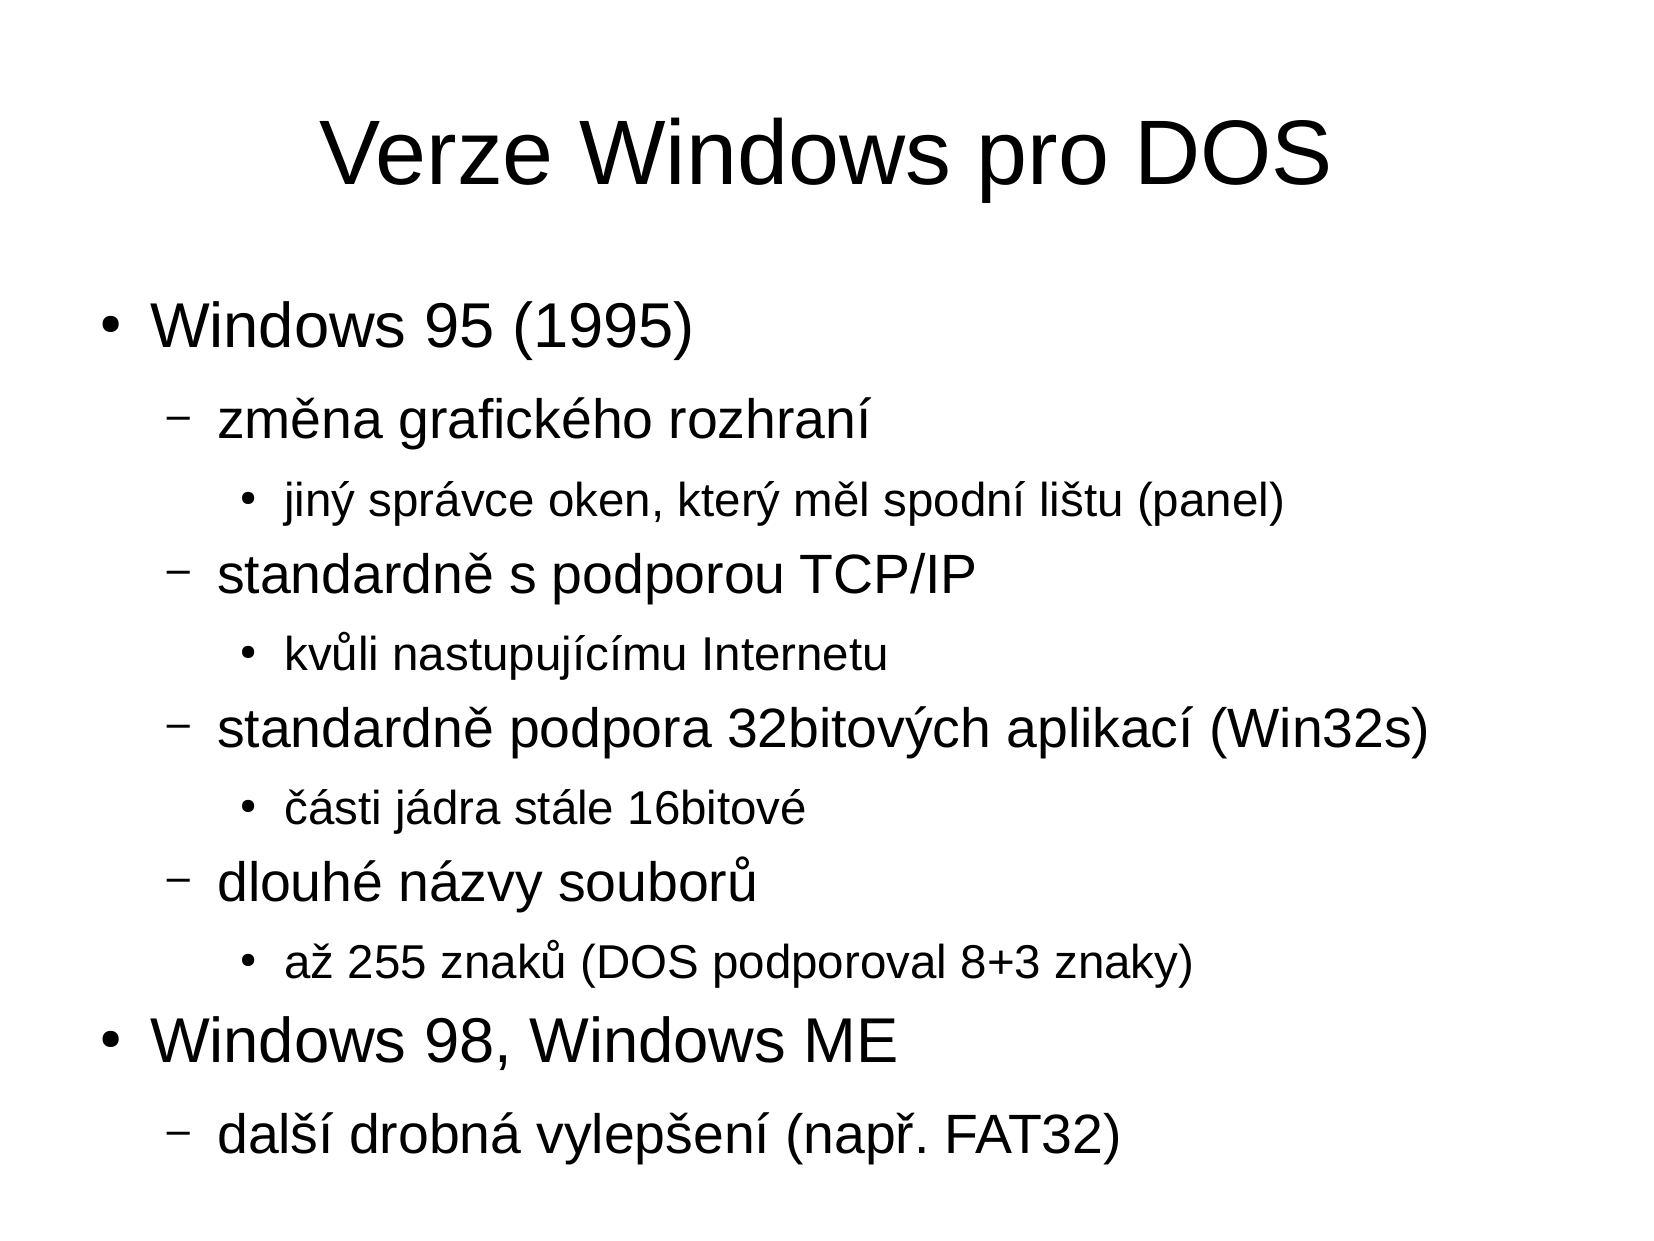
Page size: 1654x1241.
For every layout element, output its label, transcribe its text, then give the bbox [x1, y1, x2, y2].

list Windows 95 (1995) změna grafického rozhraní jiný správce oken, který měl spodní lištu (panel) standardně s podporou TCP/IP kvůli nastupujícímu Internetu standardně podpora 32bitových aplikací (Win32s) části jádra stále 16bitové dlouhé názvy souborů až 255 znaků (DOS podporoval 8+3 znaky) Windows 98, Windows ME další drobná vylepšení (např. FAT32) [82, 290, 1571, 1170]
title Verze Windows pro DOS [82, 49, 1571, 257]
